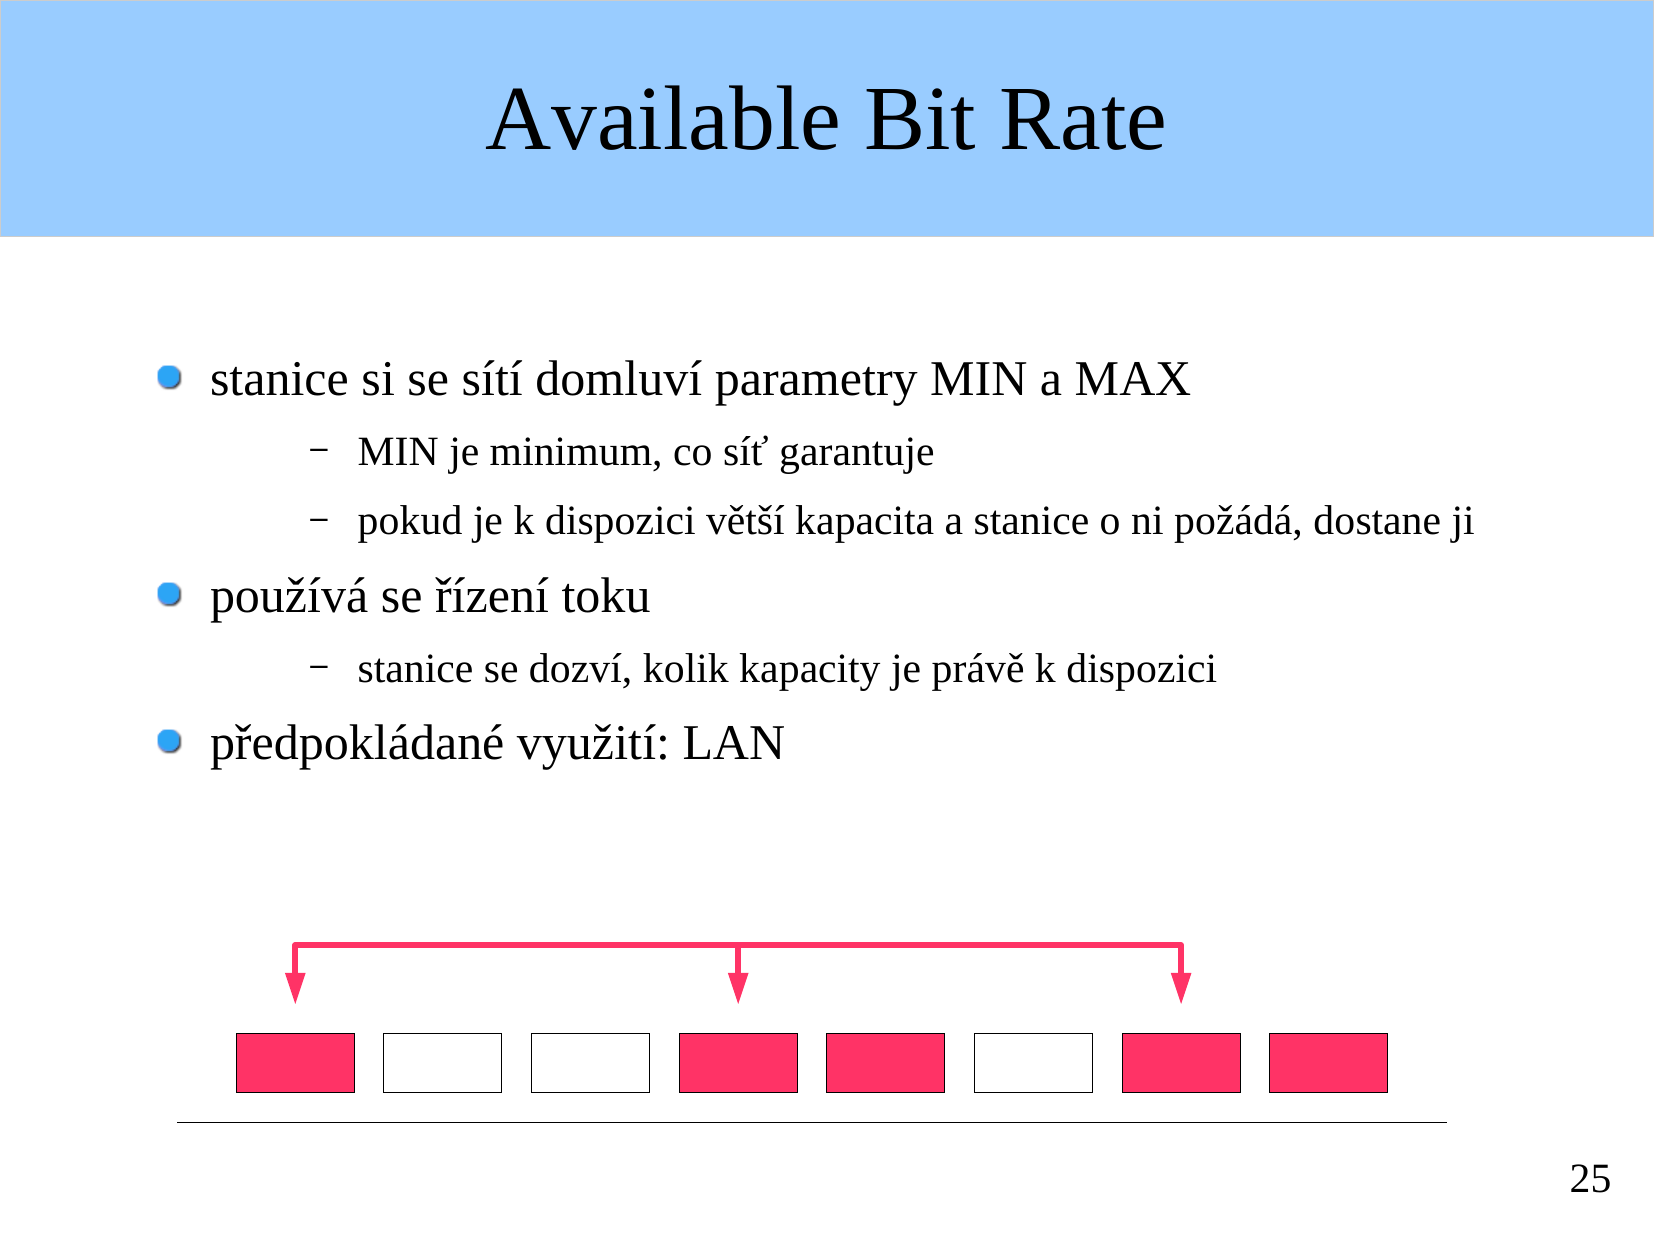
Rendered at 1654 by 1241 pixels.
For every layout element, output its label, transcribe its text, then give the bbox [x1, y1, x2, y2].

text_box [236, 1033, 355, 1093]
text_box [826, 1033, 945, 1093]
text_box [1269, 1033, 1388, 1093]
title Available Bit Rate [0, 0, 1654, 237]
text_box [679, 1033, 798, 1093]
list stanice si se sítí domluví parametry MIN a MAX MIN je minimum, co síť garantuje pokud je k dispozici větší kapacita a stanice o ni požádá, dostane ji používá se řízení toku stanice se dozví, kolik kapacity je právě k dispozici předpokládané využití: LAN [121, 350, 1534, 922]
text_box [1122, 1033, 1241, 1093]
